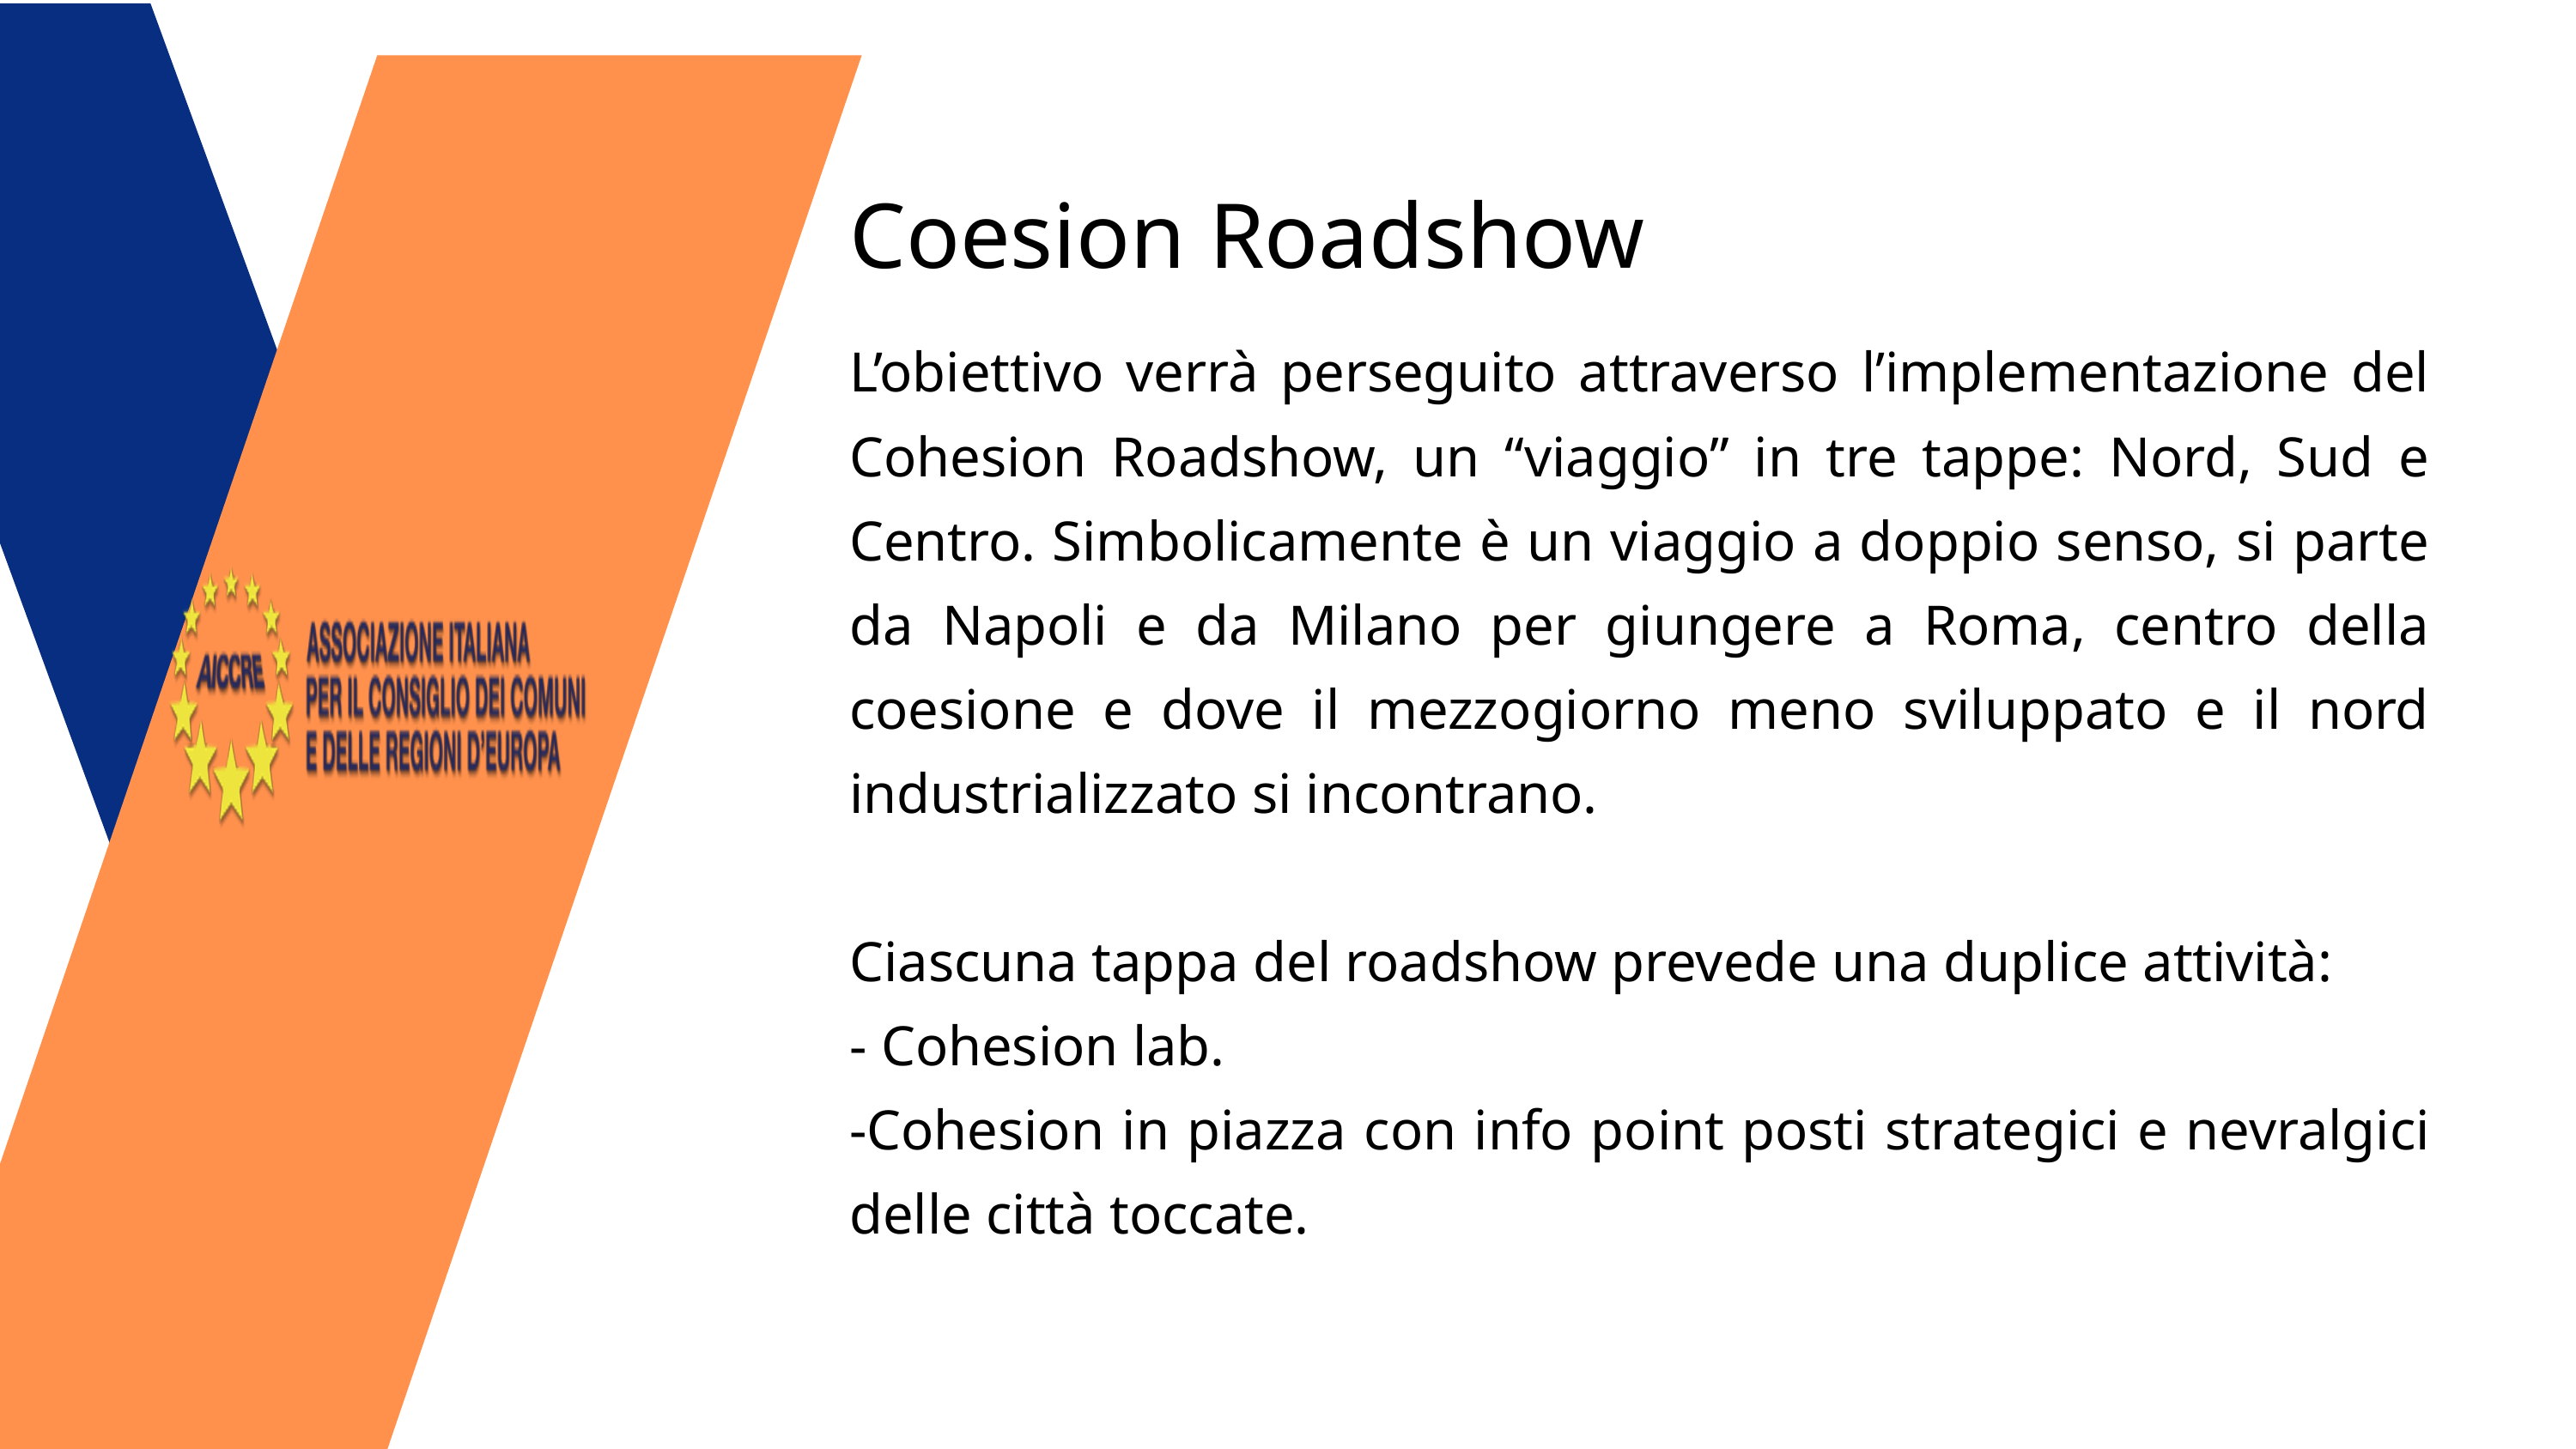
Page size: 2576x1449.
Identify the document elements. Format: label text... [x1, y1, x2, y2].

text_box [0, 3, 862, 1449]
text_box L’obiettivo verrà perseguito attraverso l’implementazione del Cohesion Roadshow, un “viaggio” in tre tappe: Nord, Sud e Centro. Simbolicamente è un viaggio a doppio senso, si parte da Napoli e da Milano per giungere a Roma, centro della coesione e dove il mezzogiorno meno sviluppato e il nord industrializzato si incontrano. Ciascuna tappa del roadshow prevede una duplice attività: - Cohesion lab. -Cohesion in piazza con info point posti strategici e nevralgici delle città toccate. [849, 318, 2432, 1449]
text_box Coesion Roadshow [849, 161, 2456, 287]
